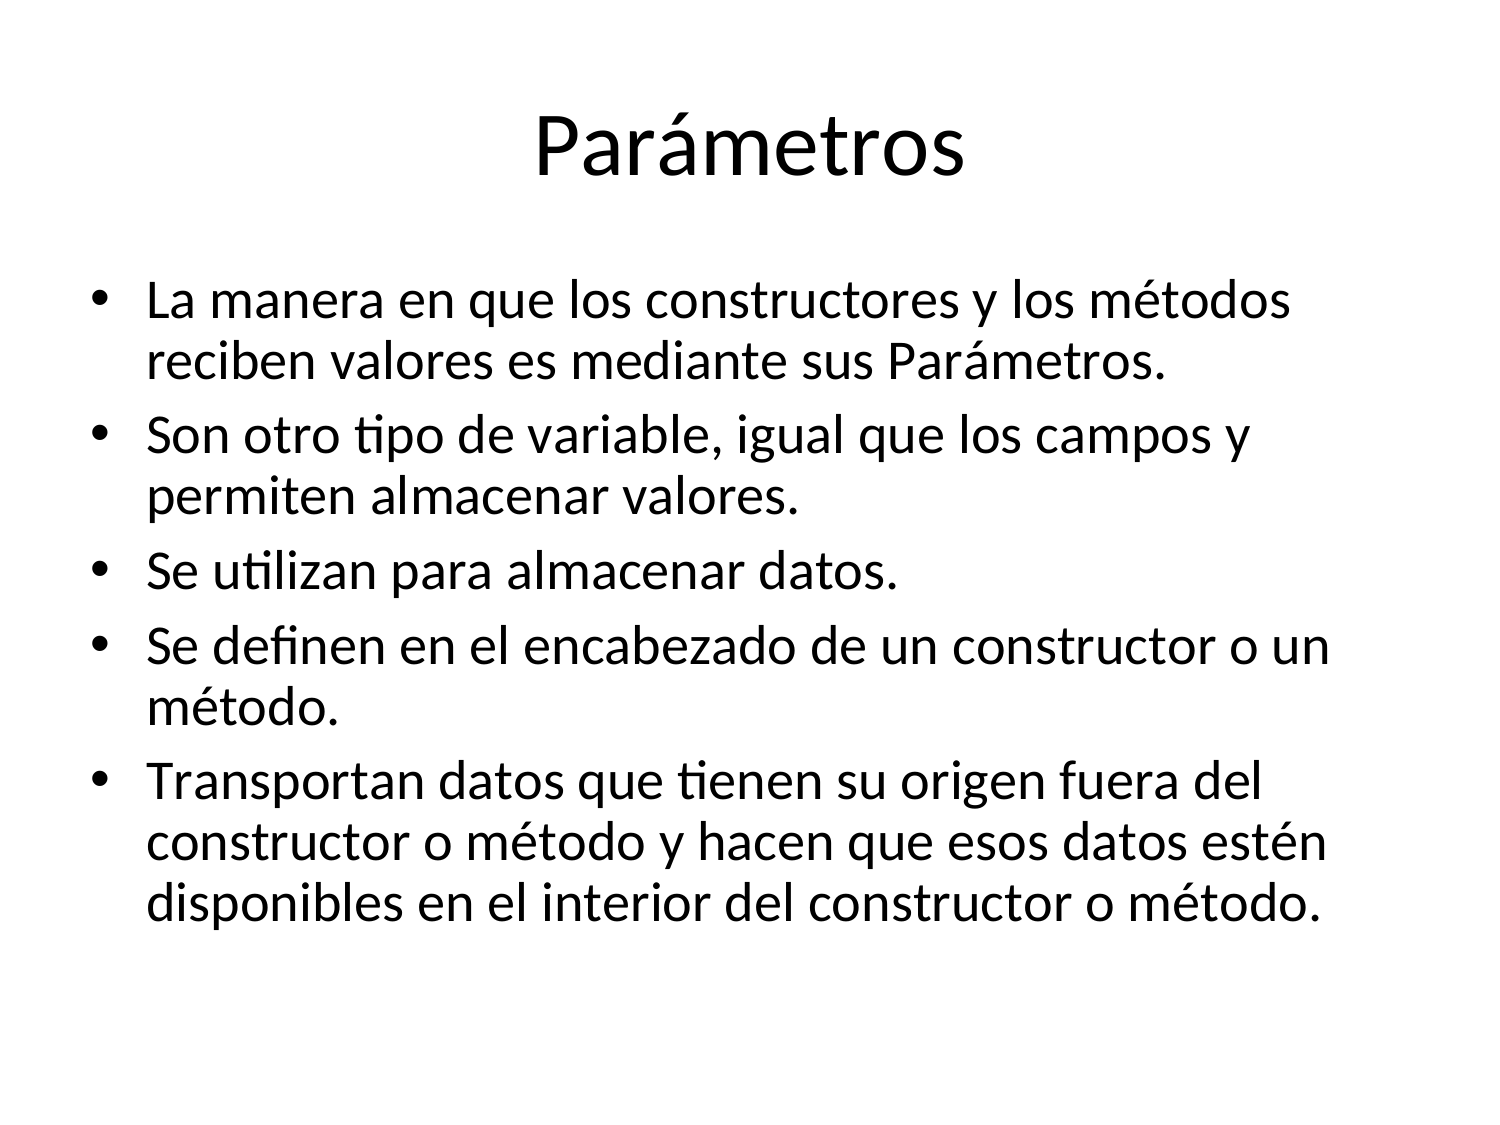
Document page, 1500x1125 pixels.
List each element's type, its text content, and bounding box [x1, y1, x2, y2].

list La manera en que los constructores y los métodos reciben valores es mediante sus Parámetros. Son otro tipo de variable, igual que los campos y permiten almacenar valores. Se utilizan para almacenar datos. Se definen en el encabezado de un constructor o un método. Transportan datos que tienen su origen fuera del constructor o método y hacen que esos datos estén disponibles en el interior del constructor o método. [75, 262, 1426, 1005]
title Parámetros [75, 45, 1426, 233]
